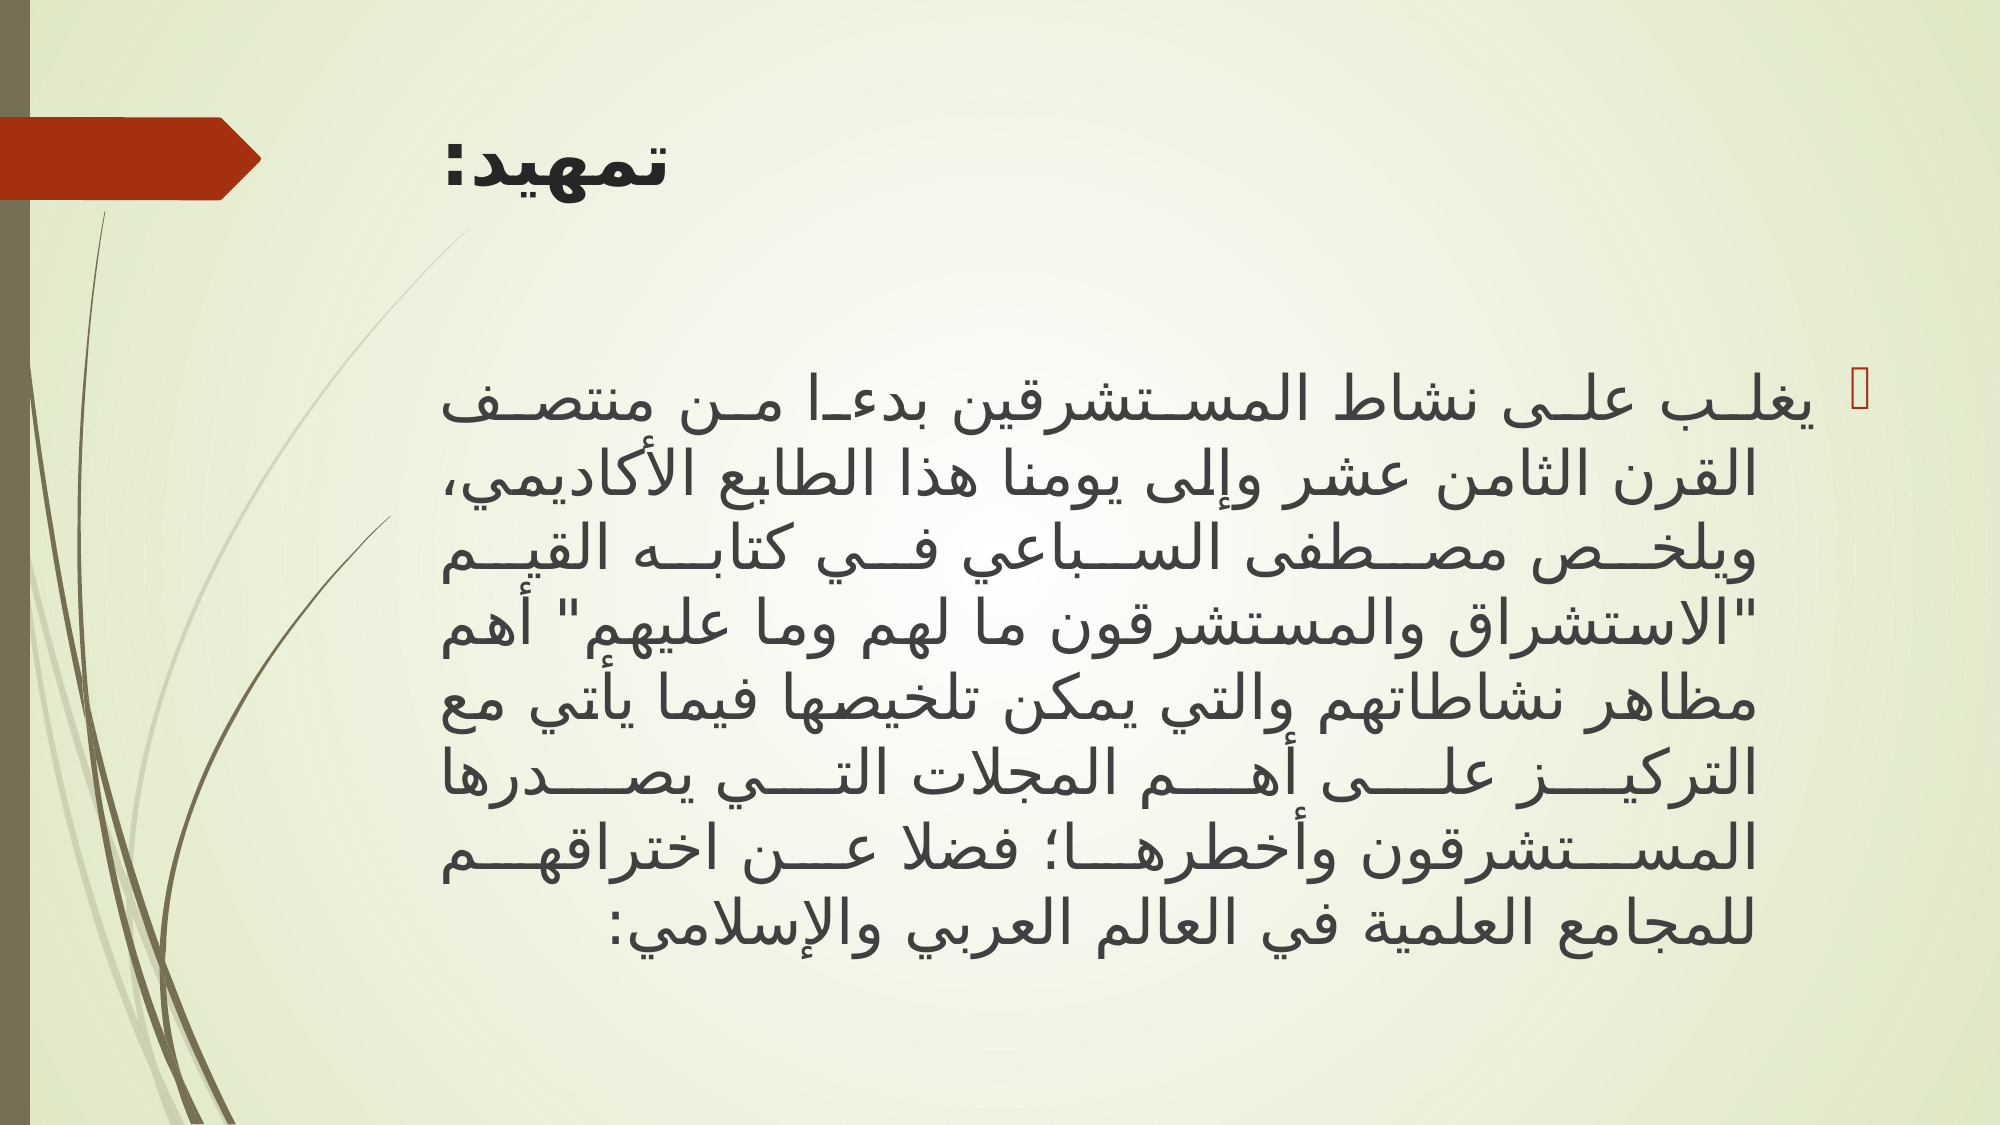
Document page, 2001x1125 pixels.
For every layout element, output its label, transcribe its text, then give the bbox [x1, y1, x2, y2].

list يغلب على نشاط المستشرقين بدءا من منتصف القرن الثامن عشر وإلى يومنا هذا الطابع الأكاديمي، ويلخص مصطفى السباعي في كتابه القيم "الاستشراق والمستشرقون ما لهم وما عليهم" أهم مظاهر نشاطاتهم والتي يمكن تلخيصها فيما يأتي مع التركيز على أهم المجلات التي يصدرها المستشرقون وأخطرها؛ فضلا عن اختراقهم للمجامع العلمية في العالم العربي والإسلامي: [424, 350, 1888, 970]
title تمهيد: [425, 102, 1888, 313]
